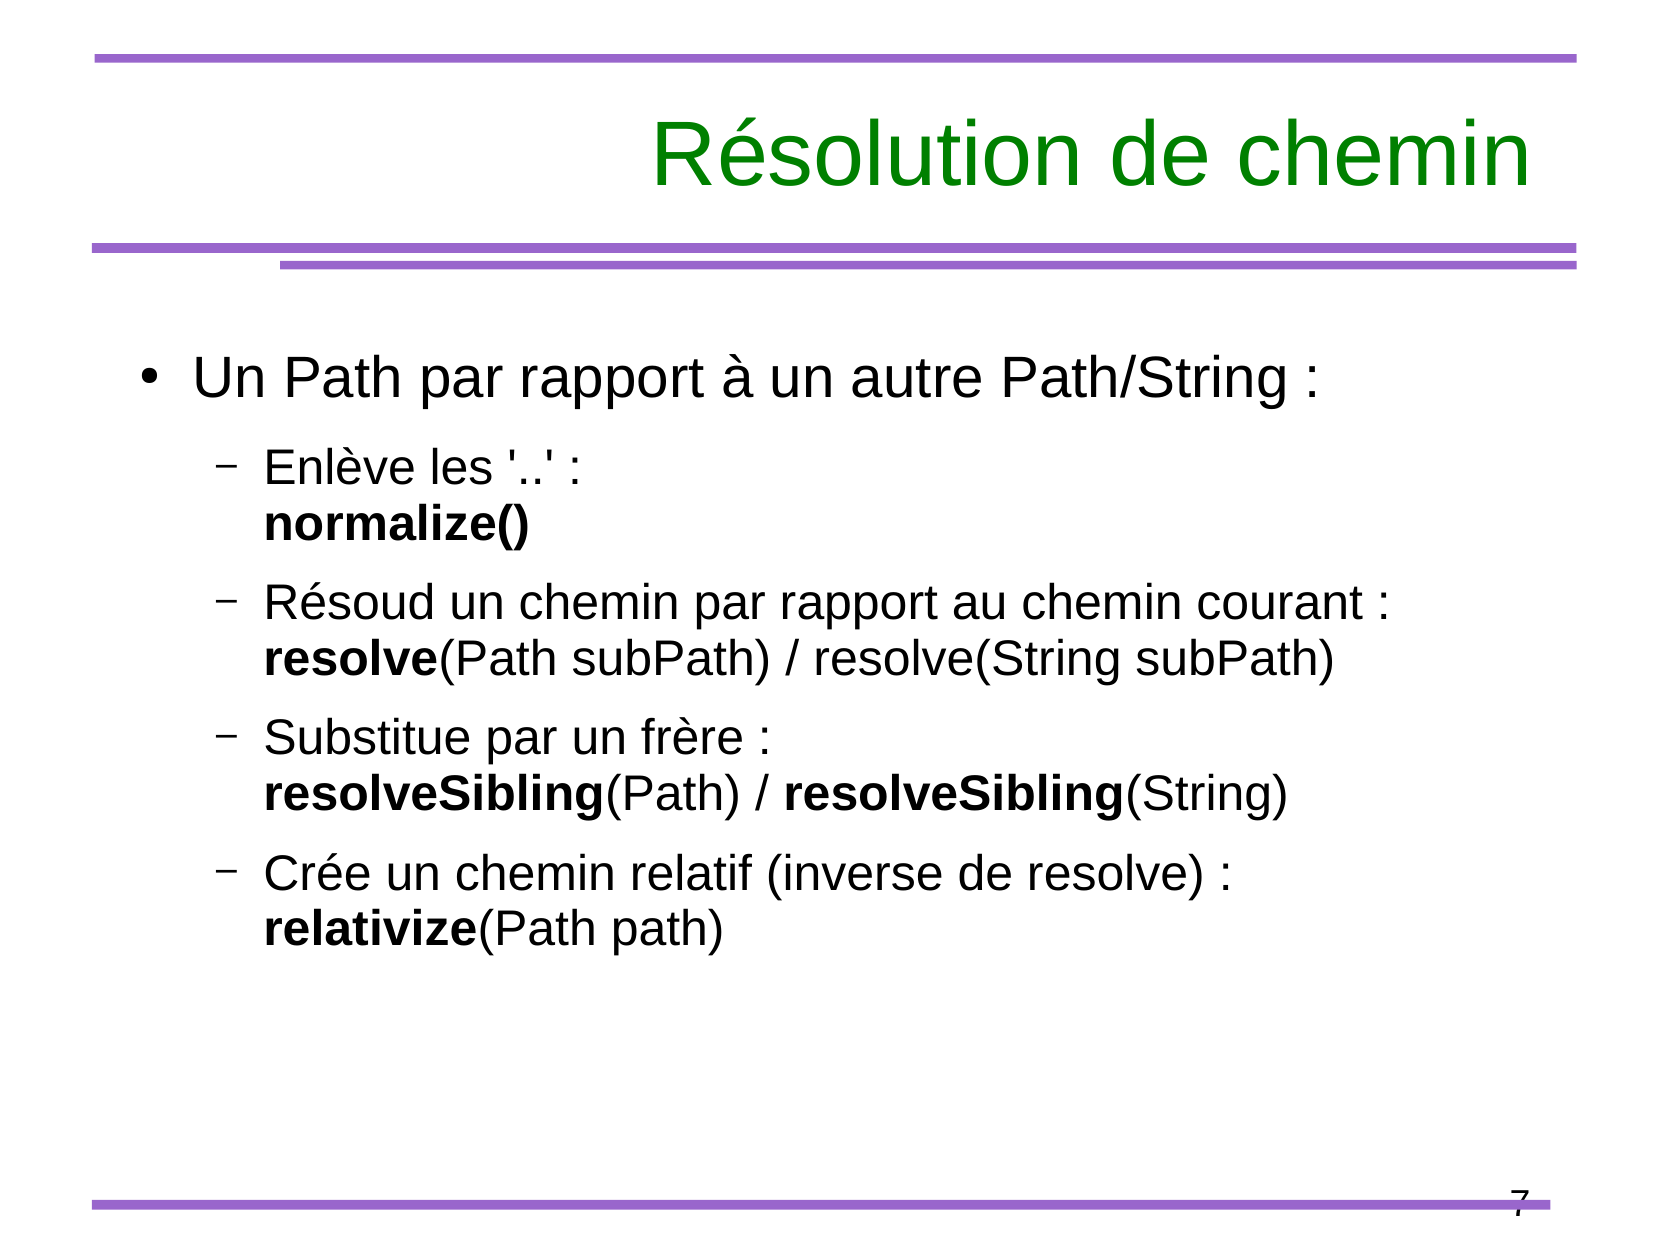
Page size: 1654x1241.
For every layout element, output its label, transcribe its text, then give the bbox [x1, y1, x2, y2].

list Un Path par rapport à un autre Path/String : Enlève les '..' : normalize() Résoud un chemin par rapport au chemin courant : resolve(Path subPath) / resolve(String subPath) Substitue par un frère : resolveSibling(Path) / resolveSibling(String) Crée un chemin relatif (inverse de resolve) : relativize(Path path) [121, 344, 1534, 1029]
title Résolution de chemin [121, 49, 1534, 257]
